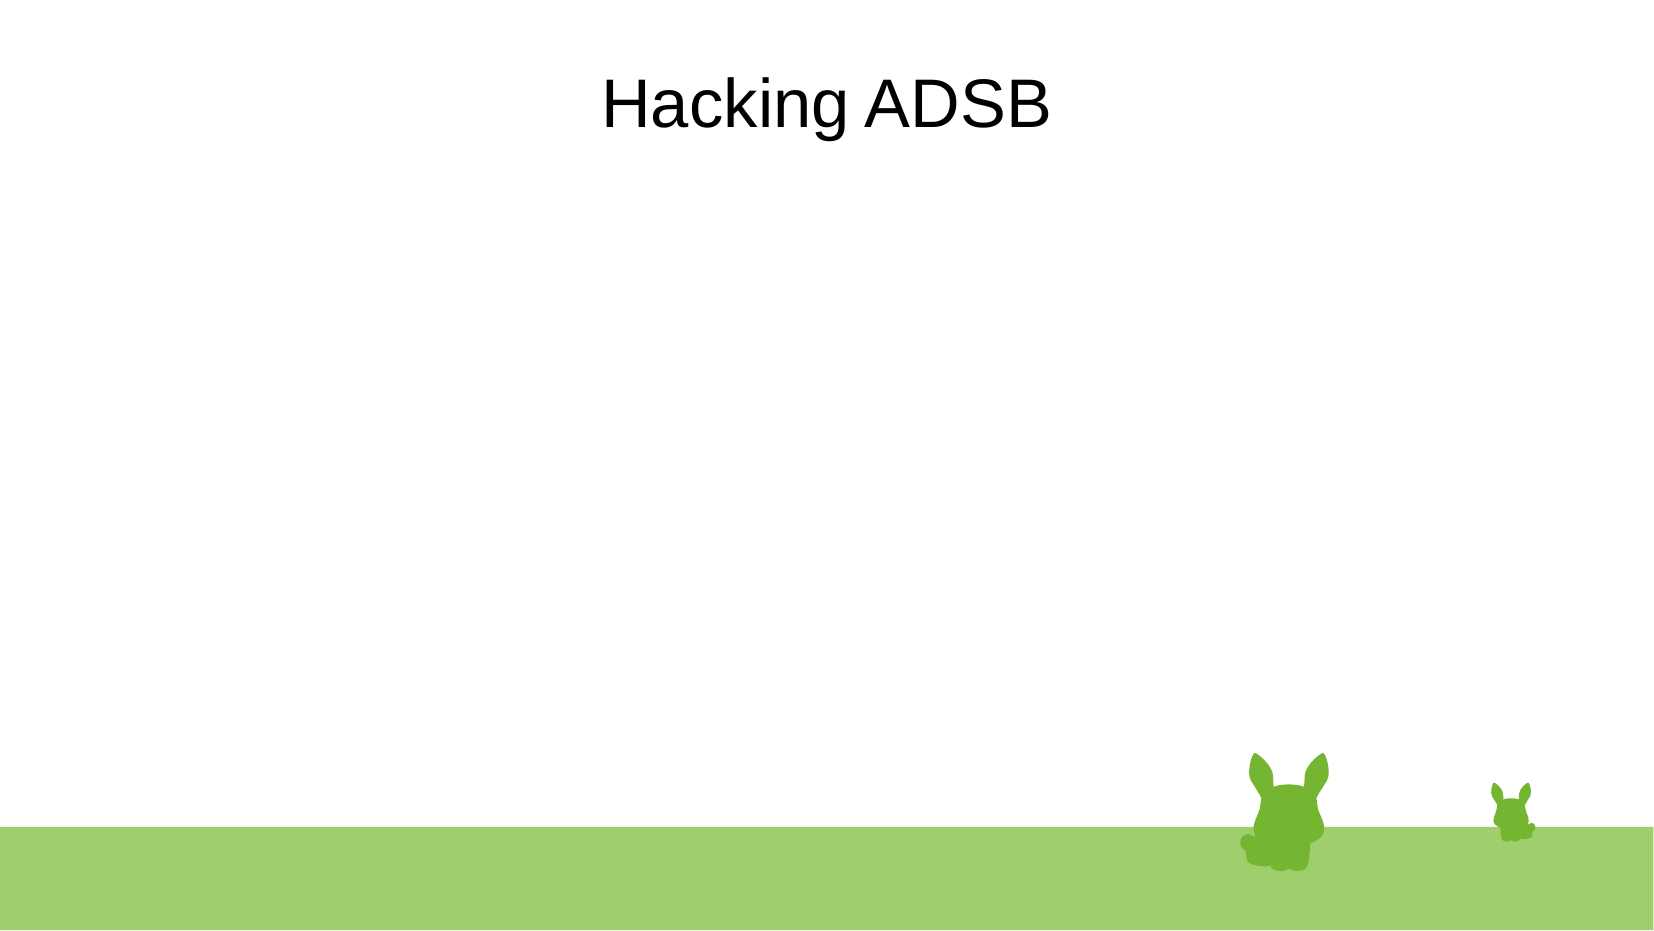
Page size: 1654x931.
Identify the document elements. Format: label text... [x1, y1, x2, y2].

title Hacking ADSB [88, 29, 1565, 178]
